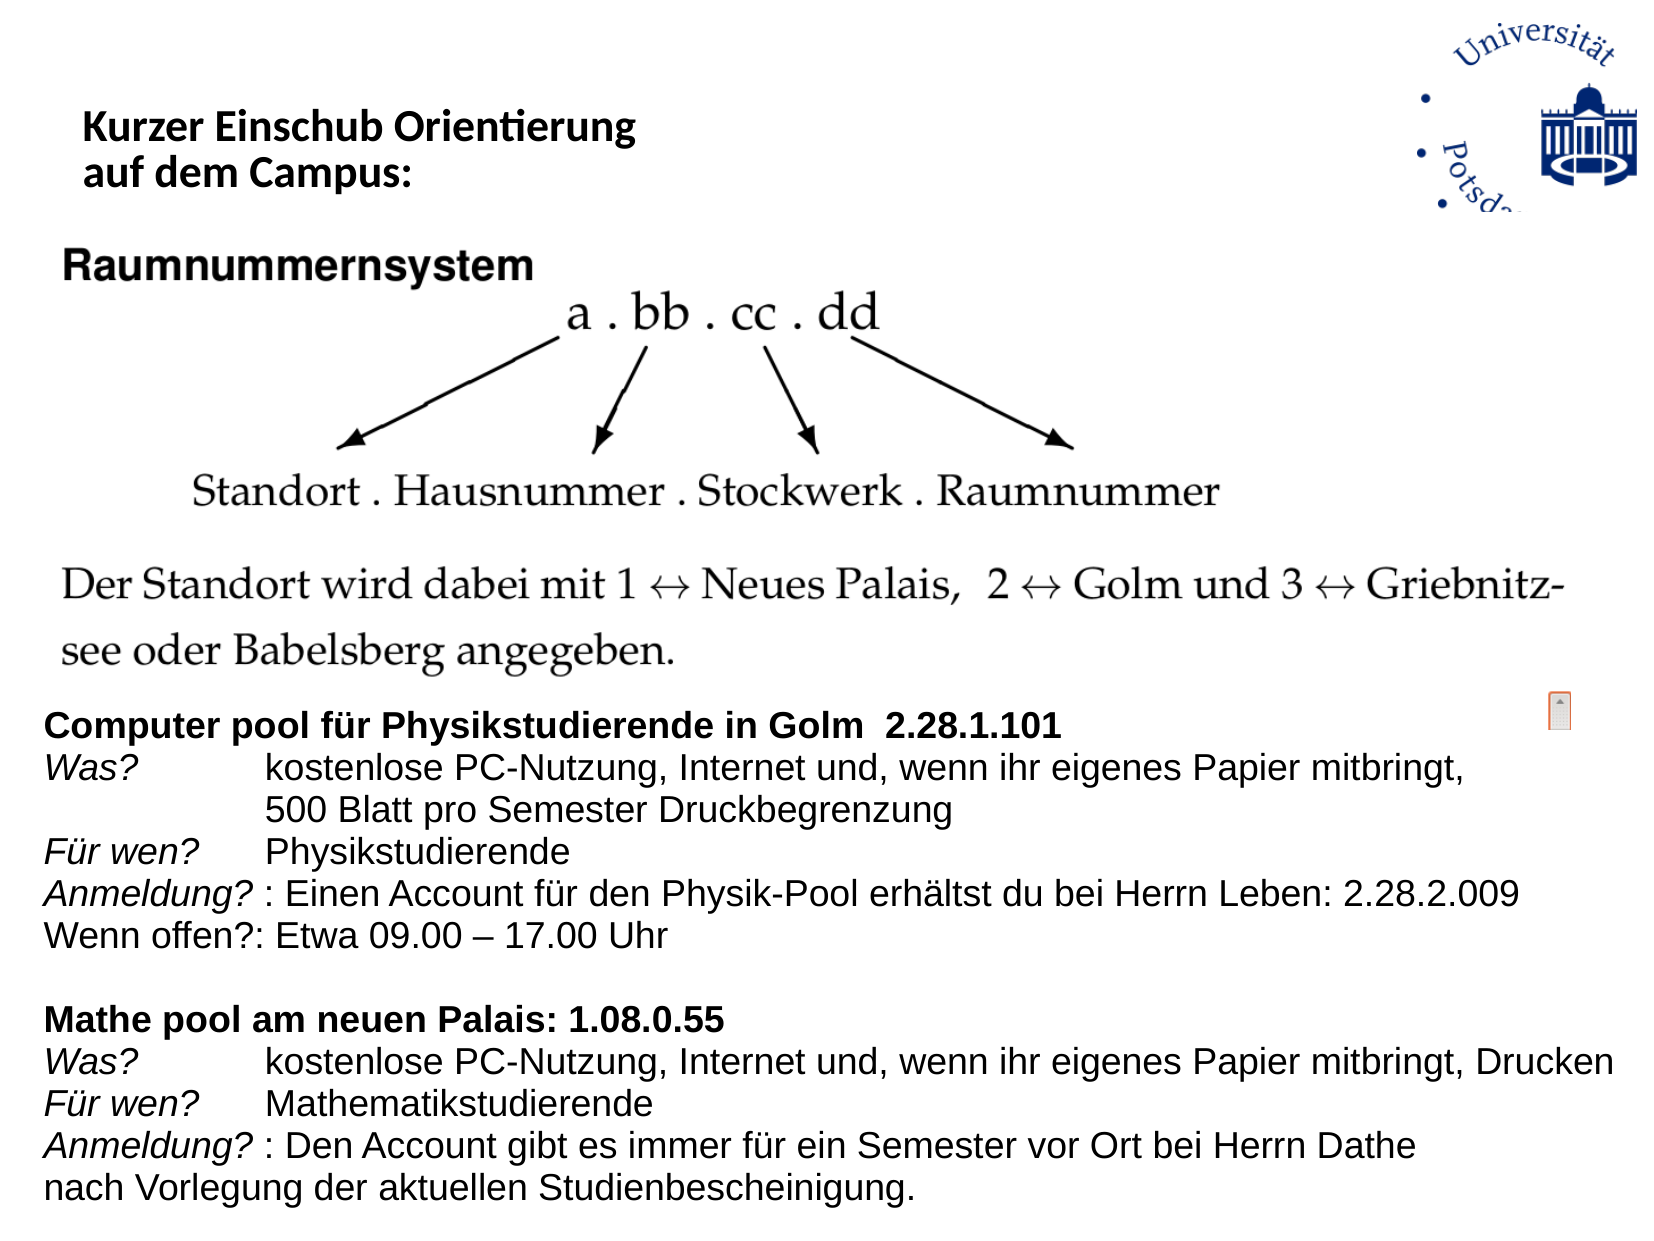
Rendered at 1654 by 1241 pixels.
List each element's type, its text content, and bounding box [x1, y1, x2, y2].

title Kurzer Einschub Orientierung auf dem Campus: [82, 49, 1571, 257]
text_box Computer pool für Physikstudierende in Golm 2.28.1.101 Was? kostenlose PC-Nutzung, Internet und, wenn ihr eigenes Papier mitbringt, 500 Blatt pro Semester Druckbegrenzung Für wen? Physikstudierende Anmeldung? : Einen Account für den Physik-Pool erhältst du bei Herrn Leben: 2.28.2.009 Wenn offen?: Etwa 09.00 – 17.00 Uhr Mathe pool am neuen Palais: 1.08.0.55 Was? kostenlose PC-Nutzung, Internet und, wenn ihr eigenes Papier mitbringt, Drucken Für wen? Mathematikstudierende Anmeldung? : Den Account gibt es immer für ein Semester vor Ort bei Herrn Dathe nach Vorlegung der aktuellen Studienbescheinigung. [28, 696, 1630, 1241]
picture [35, 23, 1637, 696]
